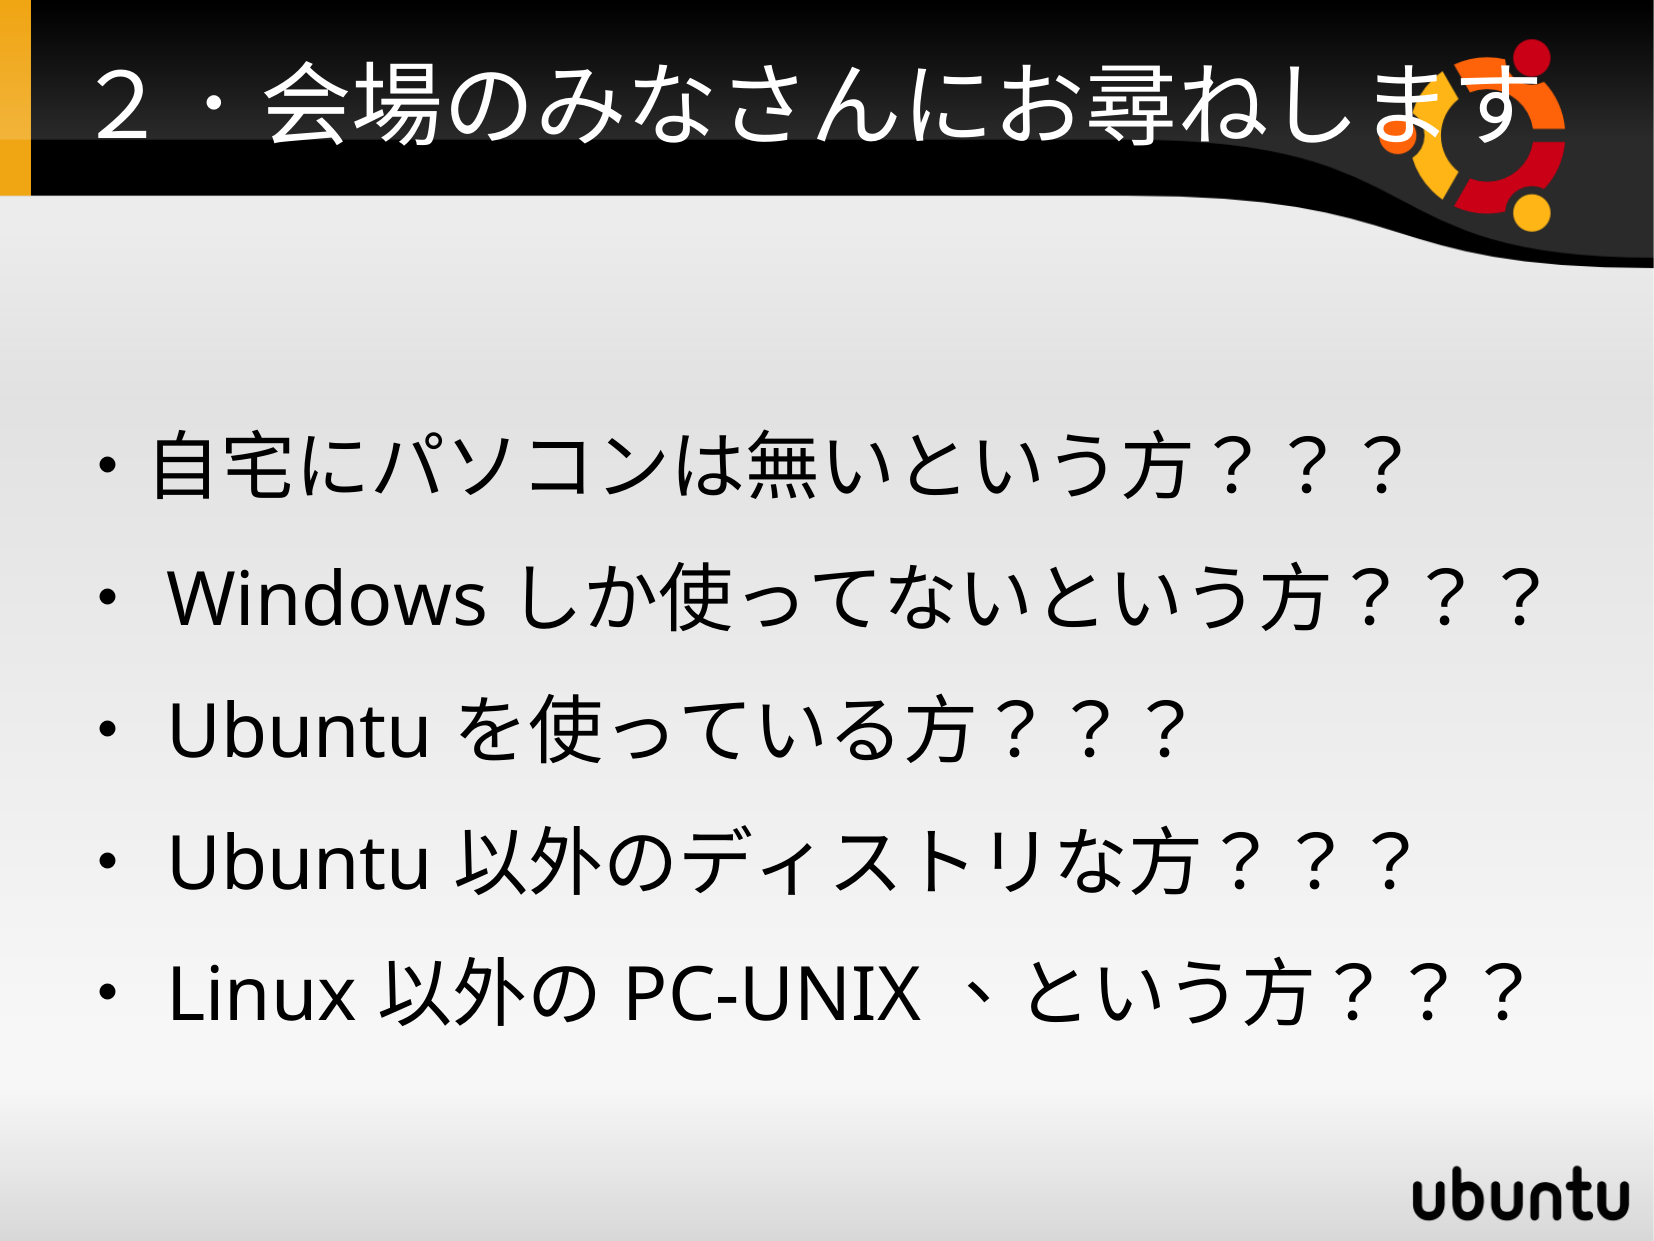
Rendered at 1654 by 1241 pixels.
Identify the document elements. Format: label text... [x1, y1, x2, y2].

title ２．会場のみなさんにお尋ねします [76, 0, 1565, 208]
list ・自宅にパソコンは無いという方？？？ ・Windowsしか使ってないという方？？？ ・Ubuntuを使っている方？？？ ・Ubuntu以外のディストリな方？？？ ・Linux以外のPC-UNIX、という方？？？ [0, 413, 1625, 1034]
picture [0, 0, 1654, 1241]
